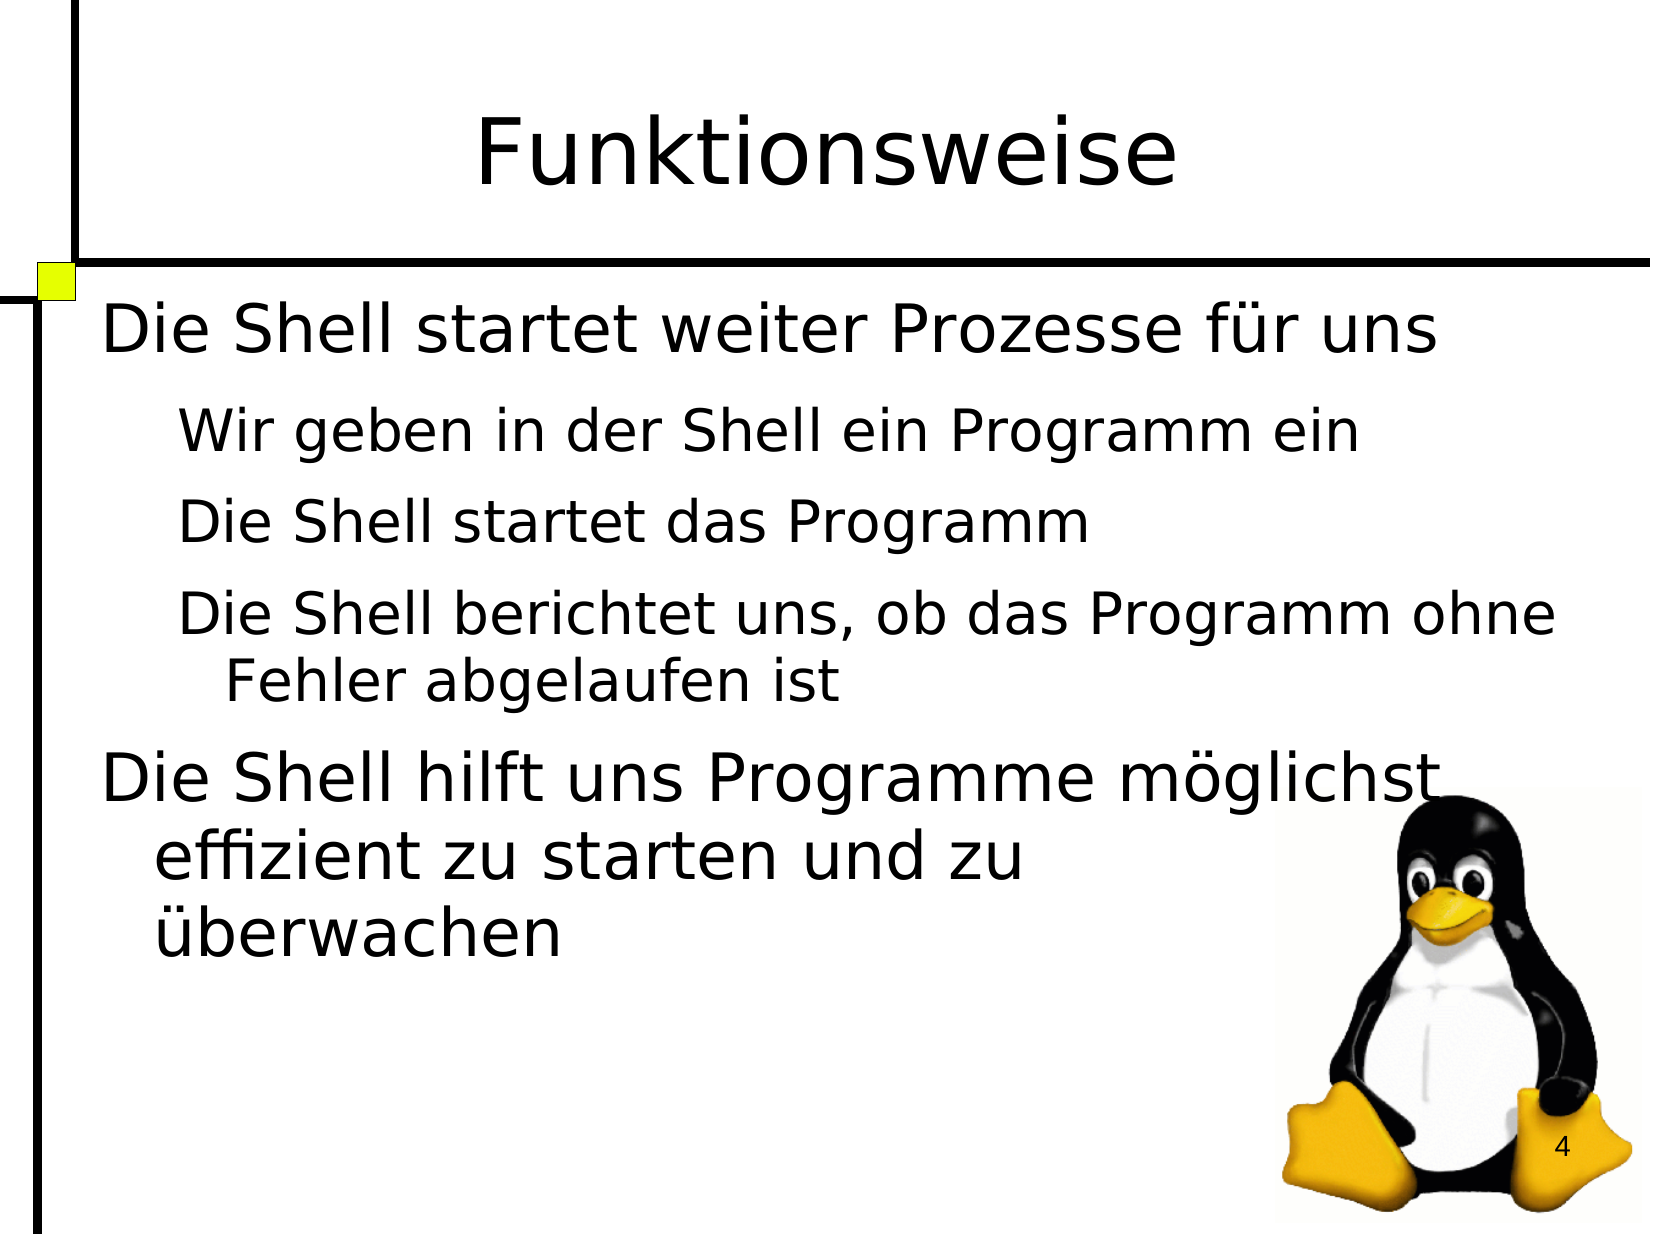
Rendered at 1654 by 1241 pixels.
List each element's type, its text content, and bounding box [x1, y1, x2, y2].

list Die Shell startet weiter Prozesse für uns Wir geben in der Shell ein Programm ein Die Shell startet das Programm Die Shell berichtet uns, ob das Programm ohne Fehler abgelaufen ist Die Shell hilft uns Programme möglichst effizient zu starten und zu überwachen [82, 290, 1571, 1109]
picture [1275, 787, 1642, 1223]
title Funktionsweise [82, 49, 1571, 257]
